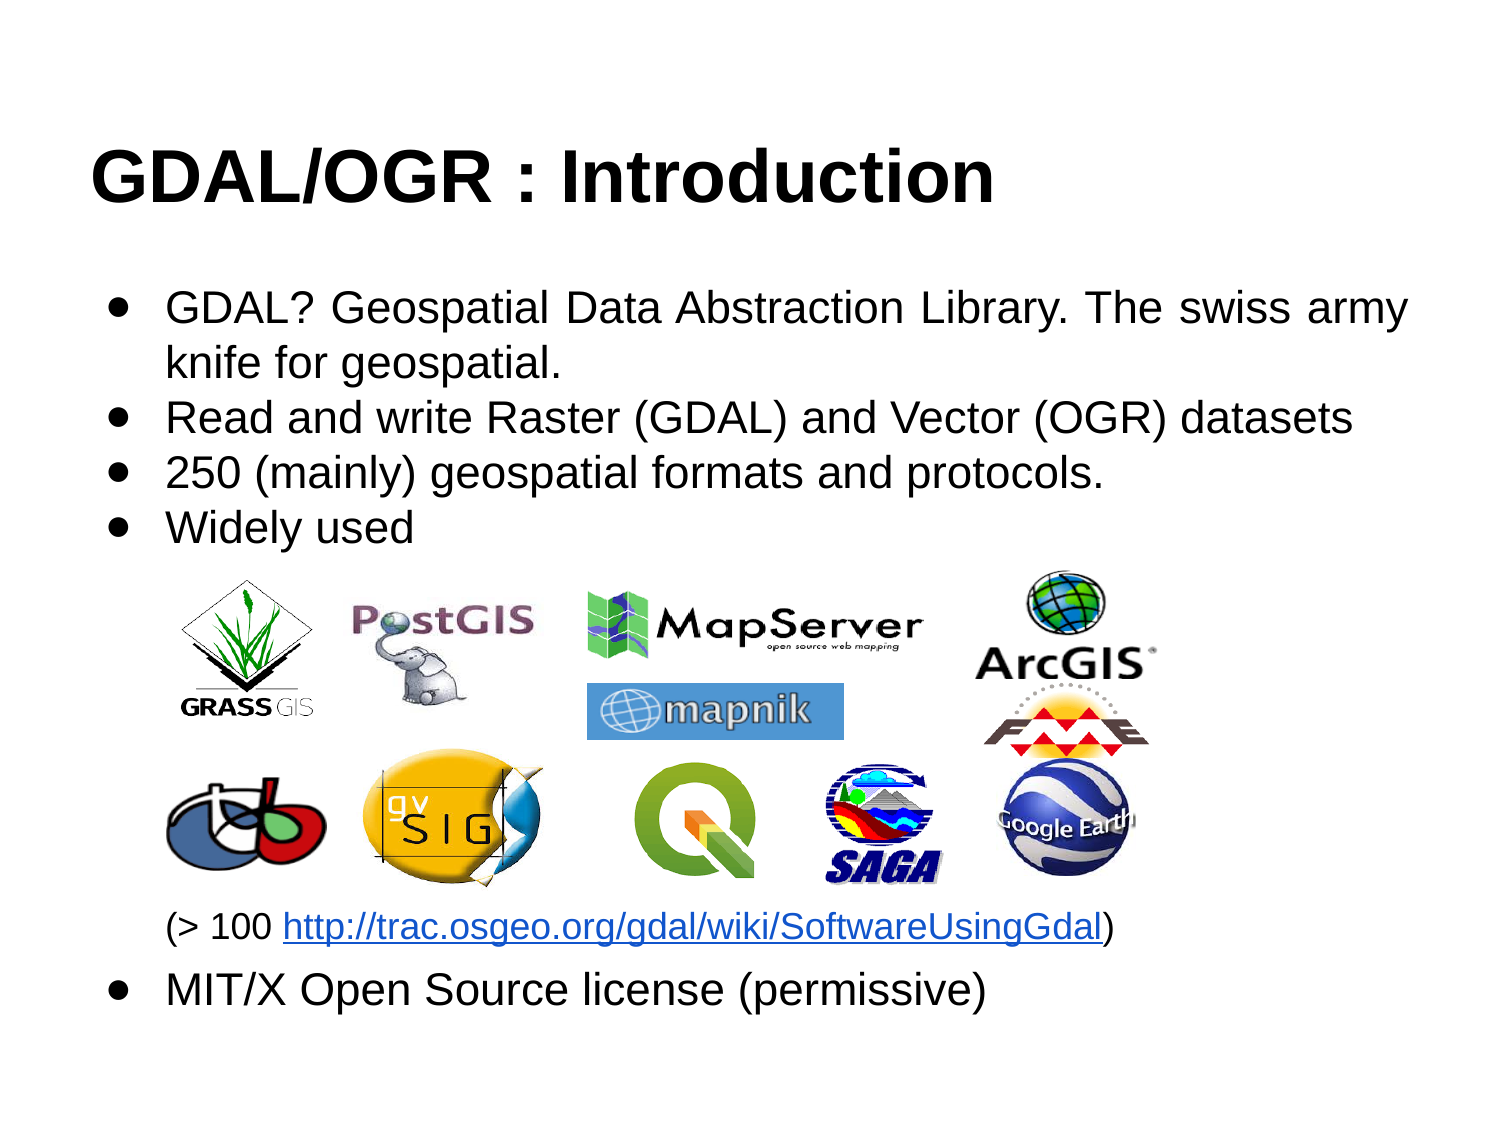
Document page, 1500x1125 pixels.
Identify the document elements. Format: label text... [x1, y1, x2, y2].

picture [809, 570, 1177, 888]
picture [587, 683, 844, 740]
picture [166, 569, 327, 726]
picture [343, 597, 544, 714]
list GDAL? Geospatial Data Abstraction Library. The swiss army knife for geospatial. Read and write Raster (GDAL) and Vector (OGR) datasets 250 (mainly) geospatial formats and protocols. Widely used (> 100 http://trac.osgeo.org/gdal/wiki/SoftwareUsingGdal) MIT/X Open Source license (permissive) [75, 262, 1425, 1078]
picture [631, 753, 772, 894]
title GDAL/OGR : Introduction [75, 45, 1425, 233]
picture [587, 590, 924, 659]
picture [356, 743, 551, 891]
picture [166, 777, 327, 871]
